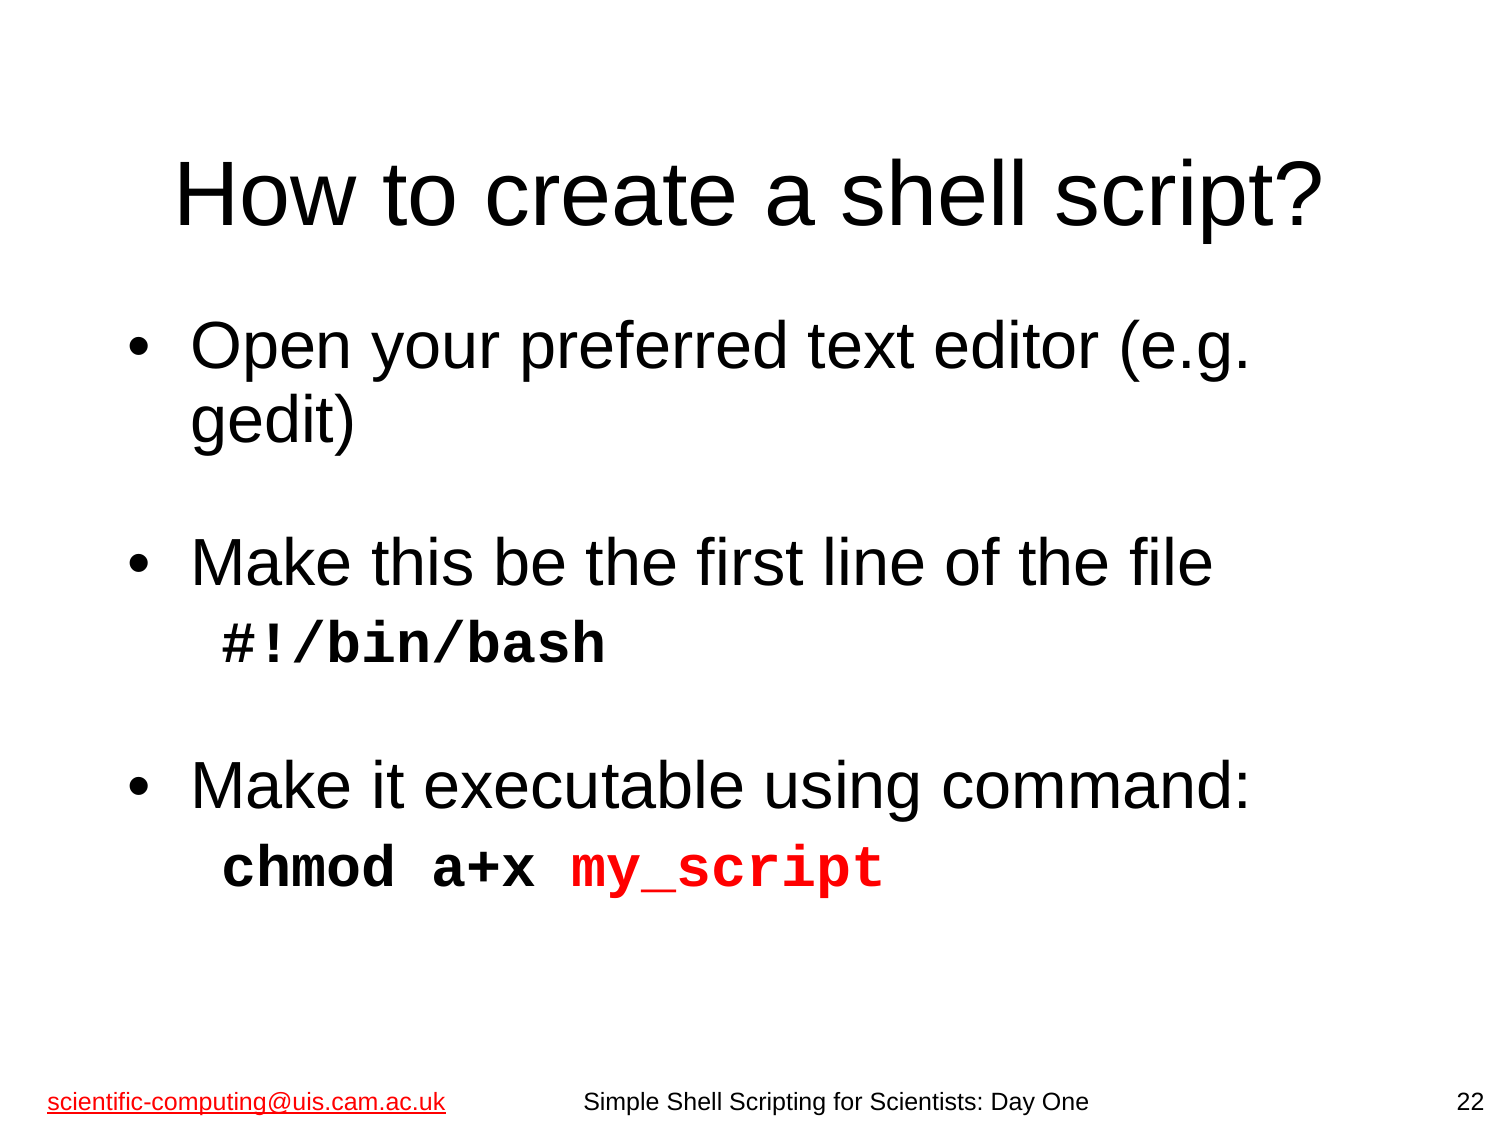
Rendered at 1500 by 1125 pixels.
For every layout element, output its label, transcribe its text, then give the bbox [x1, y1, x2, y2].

list Open your preferred text editor (e.g. gedit) Make this be the first line of the file #!/bin/bash Make it executable using command: chmod a+x my_script [112, 299, 1388, 1000]
title How to create a shell script? [112, 99, 1388, 288]
